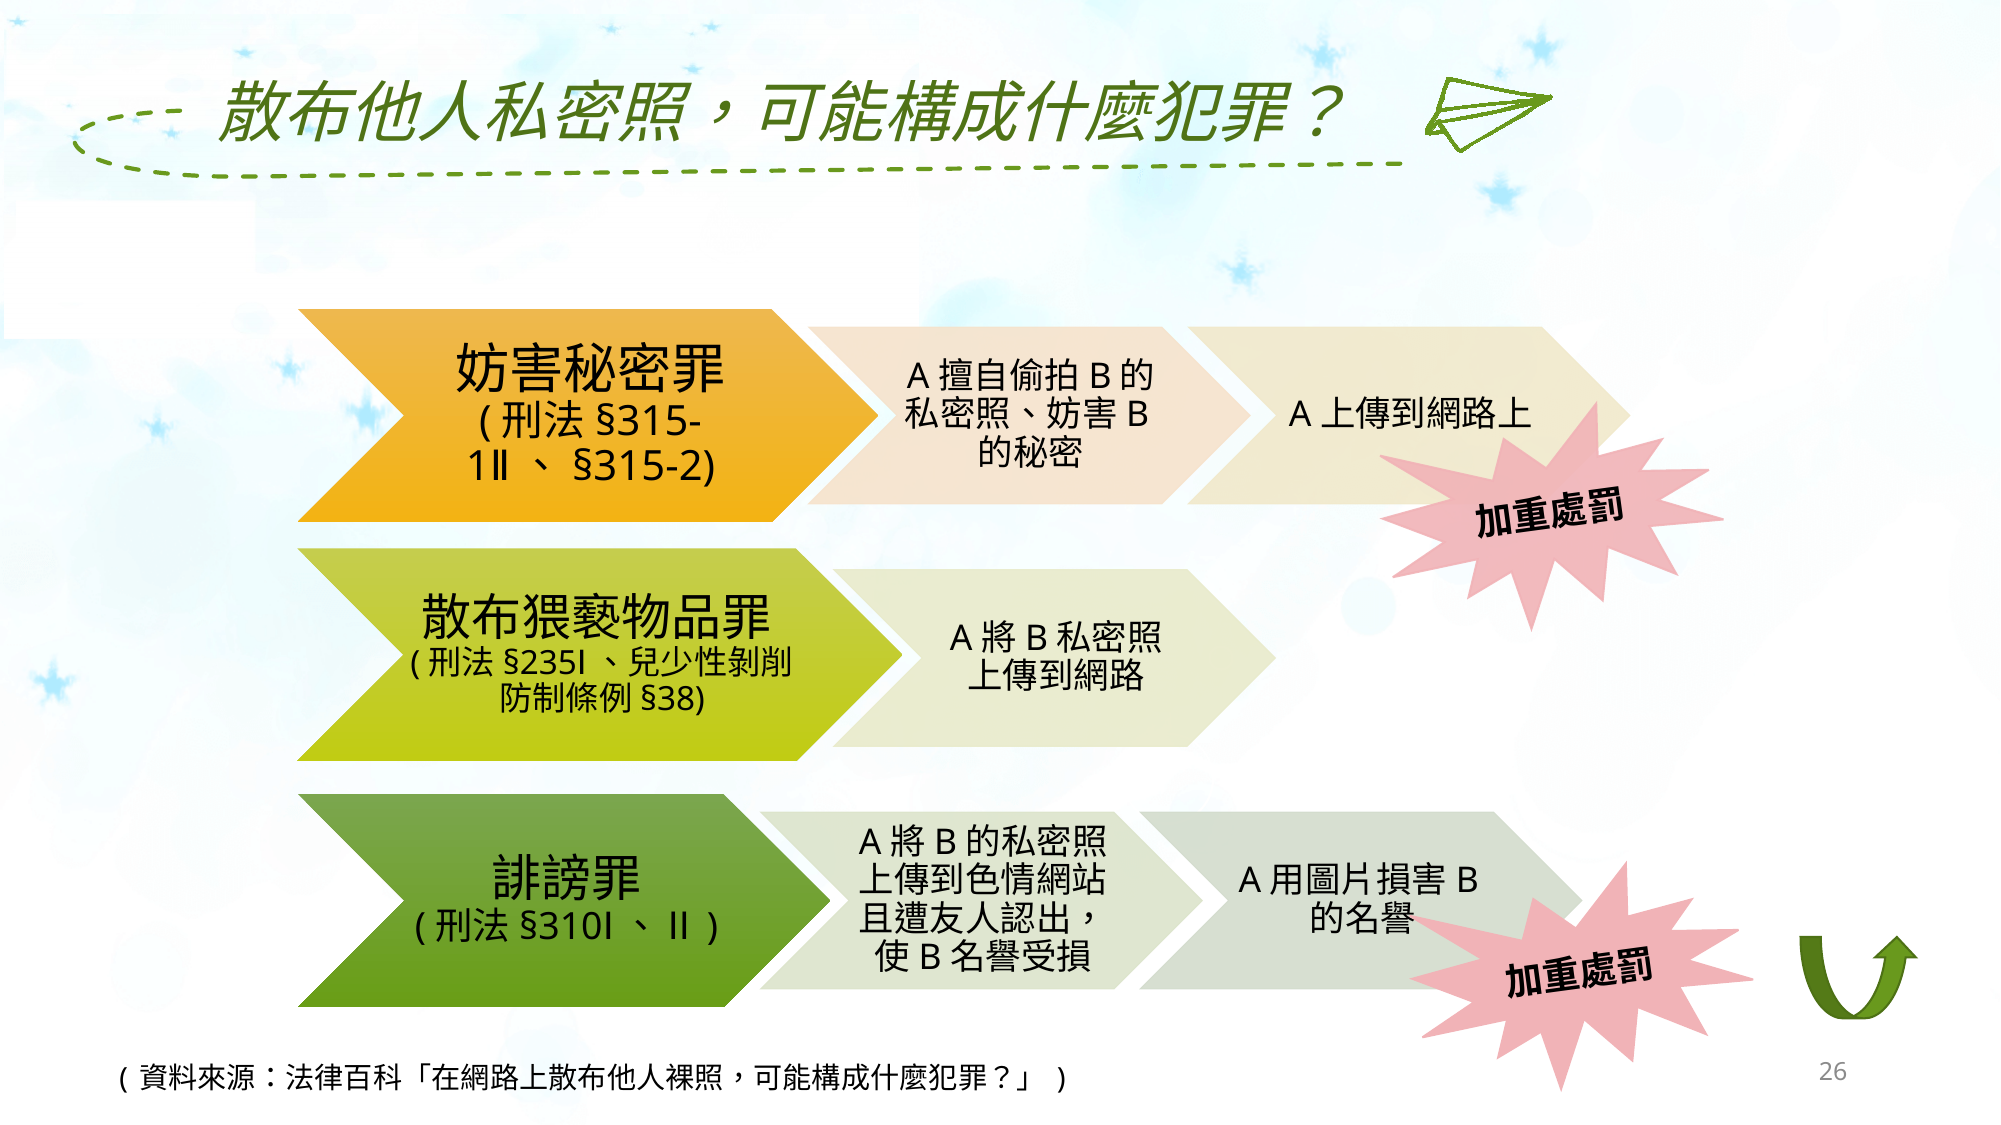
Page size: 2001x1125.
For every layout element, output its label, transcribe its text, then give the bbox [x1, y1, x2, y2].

text_box 散布他人私密照，可能構成什麼犯罪？ [201, 62, 1366, 158]
text_box 加重處罰 [1380, 403, 1724, 629]
text_box [1800, 937, 1916, 1019]
text_box 加重處罰 [1409, 863, 1754, 1042]
text_box A用圖片損害B的名譽 [1140, 812, 1582, 989]
text_box 誹謗罪 (刑法§310Ⅰ、Ⅱ) [298, 794, 830, 1008]
text_box A將B的私密照上傳到色情網站且遭友人認出，使B名譽受損 [760, 812, 1203, 989]
text_box 散布猥褻物品罪(刑法§235Ⅰ、兒少性剝削防制條例§38) [297, 548, 903, 762]
text_box (資料來源：法律百科「在網路上散布他人裸照，可能構成什麼犯罪？」) [99, 1052, 1169, 1102]
slide_number <編號> [1412, 1042, 1863, 1103]
text_box 妨害秘密罪 (刑法§315-1Ⅱ、§315-2) [298, 309, 878, 522]
text_box A擅自偷拍B的私密照、妨害B的秘密 [808, 327, 1251, 504]
text_box [1425, 77, 1553, 153]
picture [4, 14, 919, 339]
text_box A上傳到網路上 [1188, 327, 1630, 504]
text_box A將B私密照 上傳到網路 [833, 569, 1276, 747]
